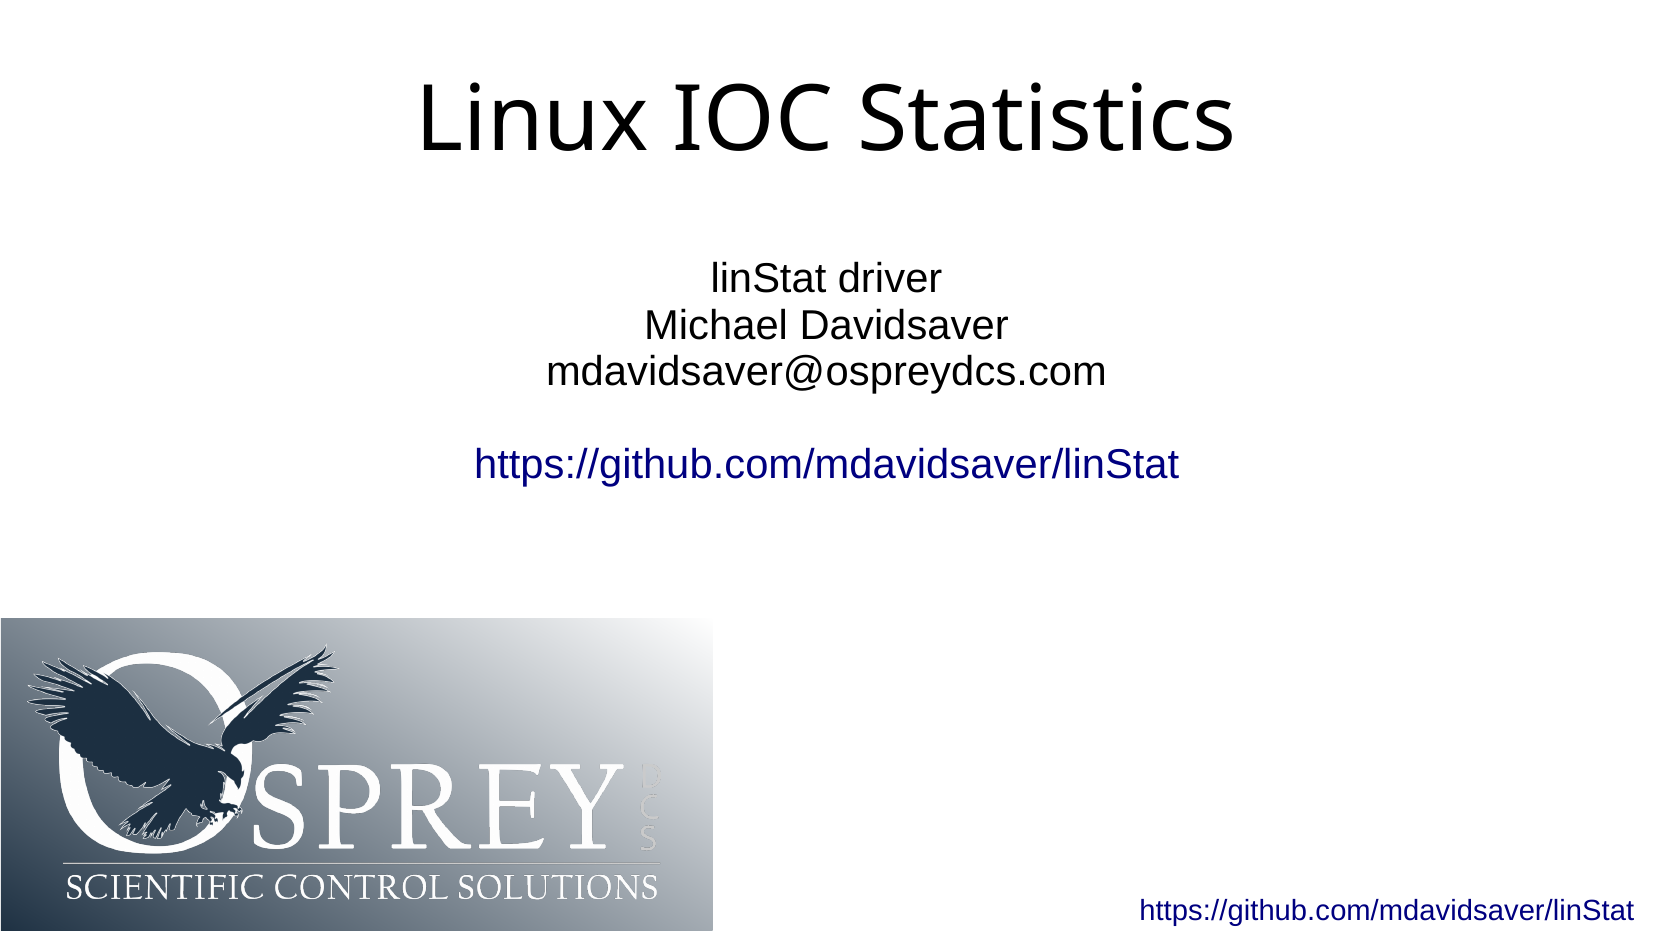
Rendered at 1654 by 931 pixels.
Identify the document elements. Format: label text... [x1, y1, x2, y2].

title Linux IOC Statistics [82, 37, 1571, 193]
picture [0, 618, 713, 931]
subtitle linStat driver Michael Davidsaver mdavidsaver@ospreydcs.com https://github.com/mdavidsaver/linStat [82, 217, 1571, 526]
